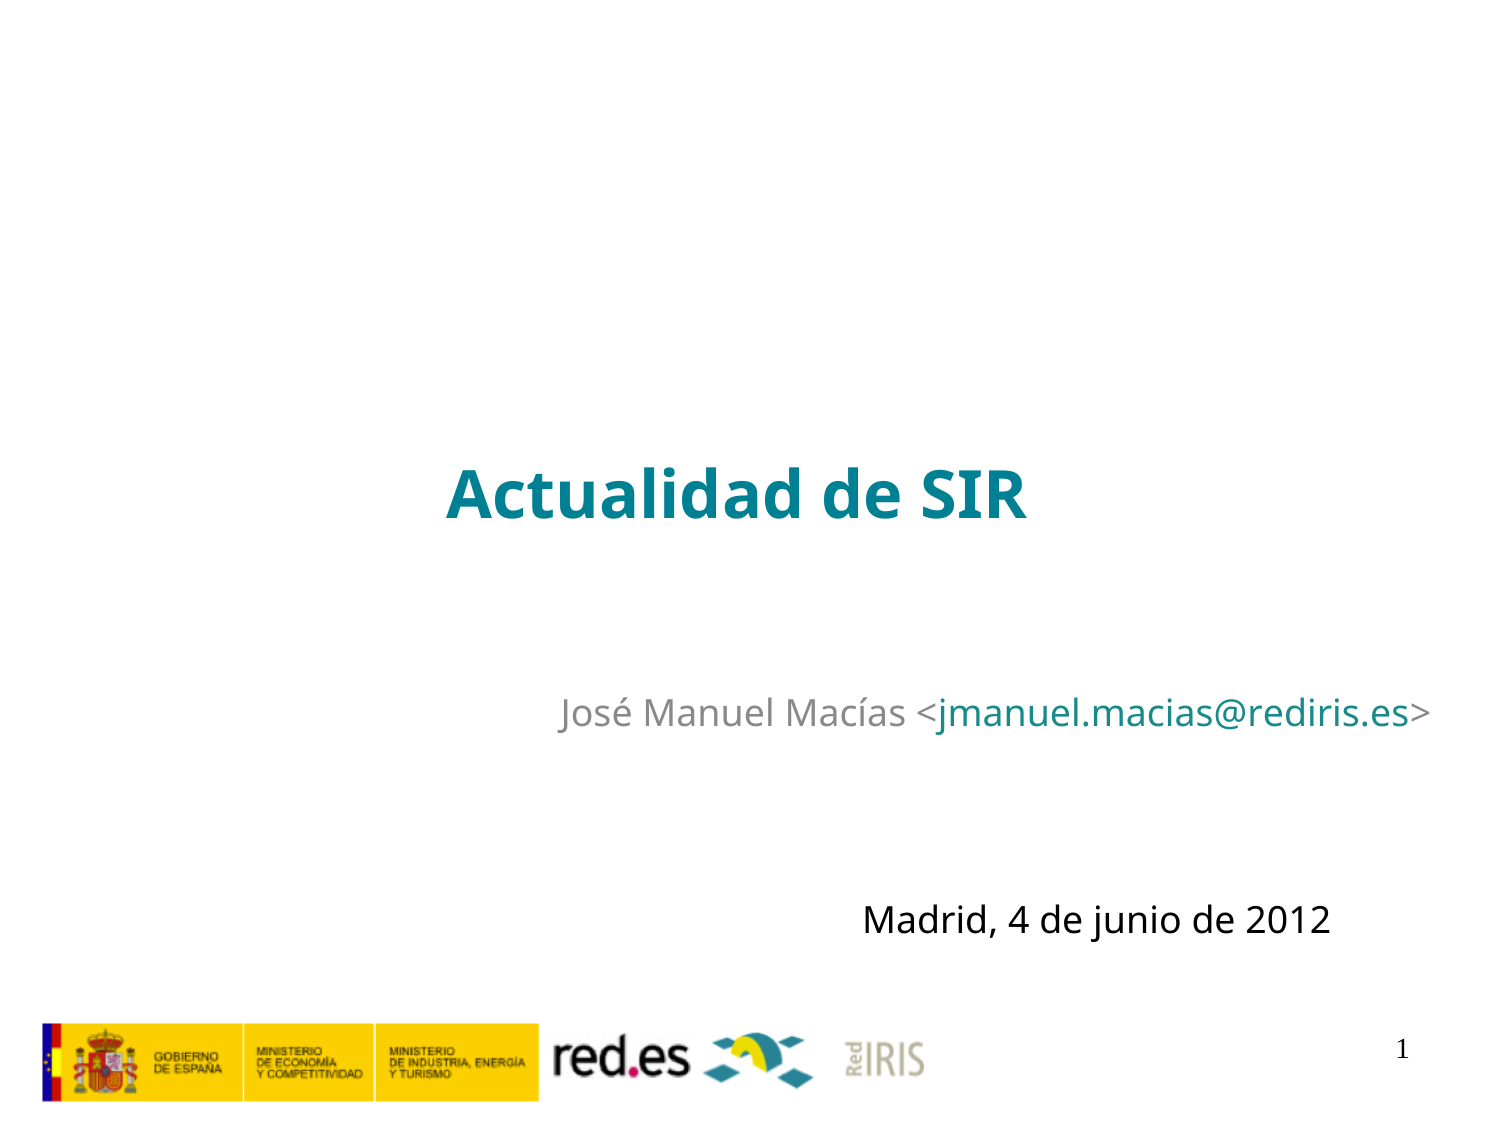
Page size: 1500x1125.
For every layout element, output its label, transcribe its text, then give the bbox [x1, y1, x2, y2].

text_box Madrid, 4 de junio de 2012 [549, 893, 1347, 972]
text_box Actualidad de SIR [431, 452, 1073, 541]
picture [40, 1017, 936, 1107]
text_box José Manuel Macías <jmanuel.macias@rediris.es> [110, 681, 1447, 795]
